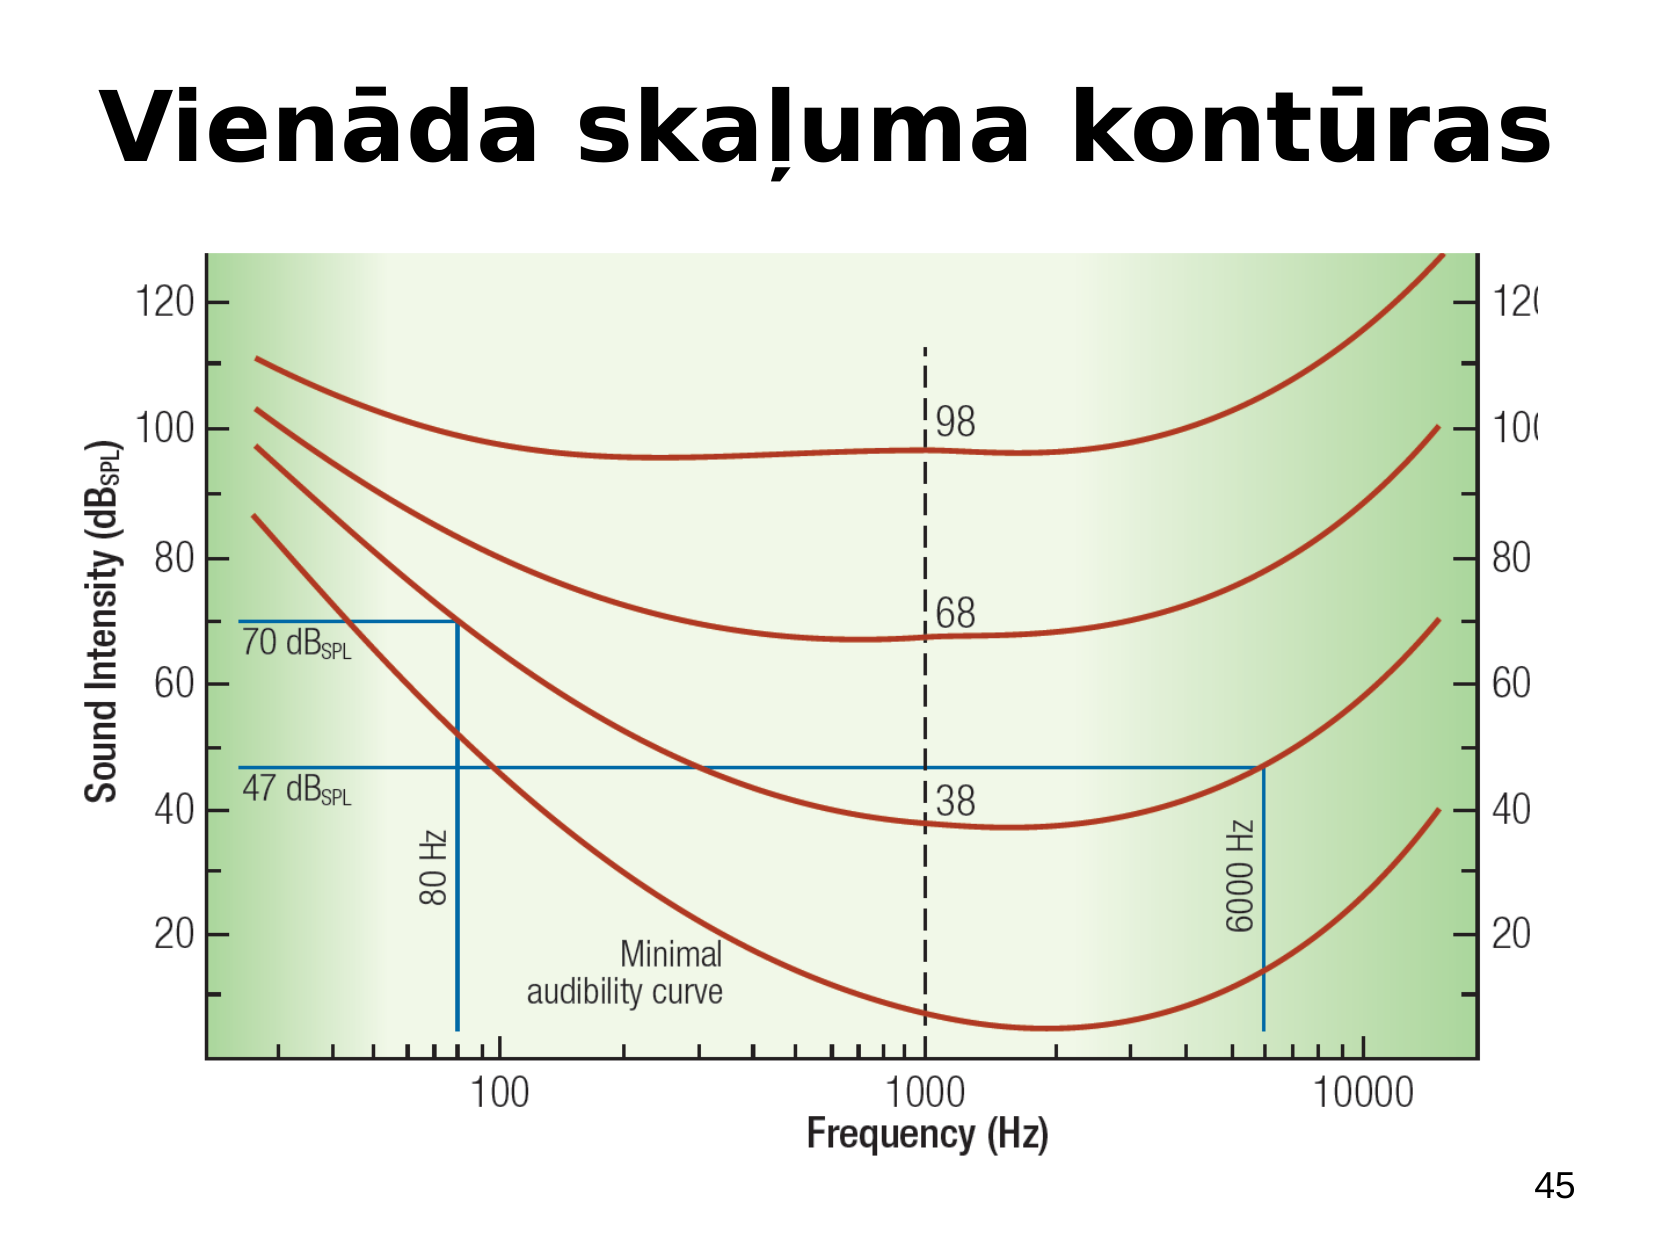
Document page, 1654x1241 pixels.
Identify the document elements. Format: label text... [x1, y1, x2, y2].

title Vienāda skaļuma kontūras [82, 49, 1571, 196]
picture [82, 224, 1538, 1185]
